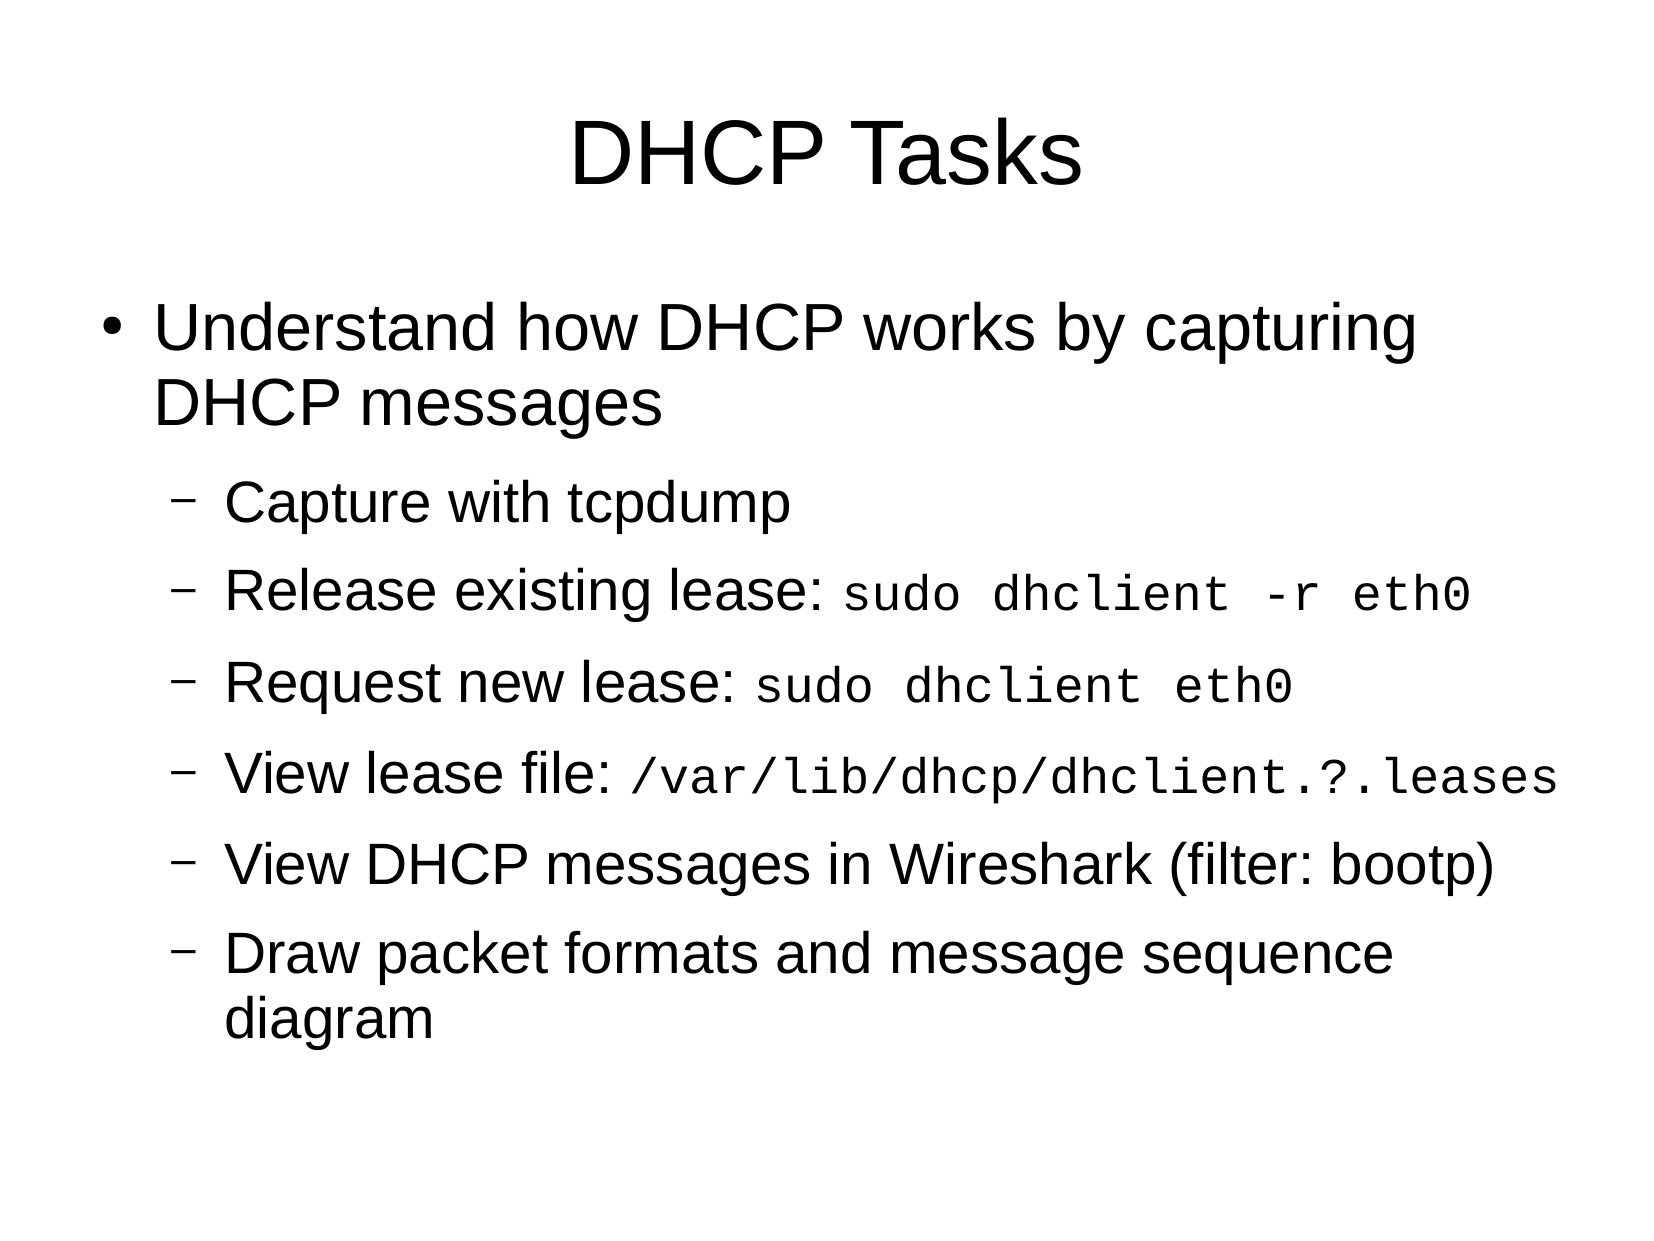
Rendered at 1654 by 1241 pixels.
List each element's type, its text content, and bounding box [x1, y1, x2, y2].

title DHCP Tasks [82, 49, 1571, 257]
list Understand how DHCP works by capturing DHCP messages Capture with tcpdump Release existing lease: sudo dhclient -r eth0 Request new lease: sudo dhclient eth0 View lease file: /var/lib/dhcp/dhclient.?.leases View DHCP messages in Wireshark (filter: bootp) Draw packet formats and message sequence diagram [82, 290, 1571, 1158]
